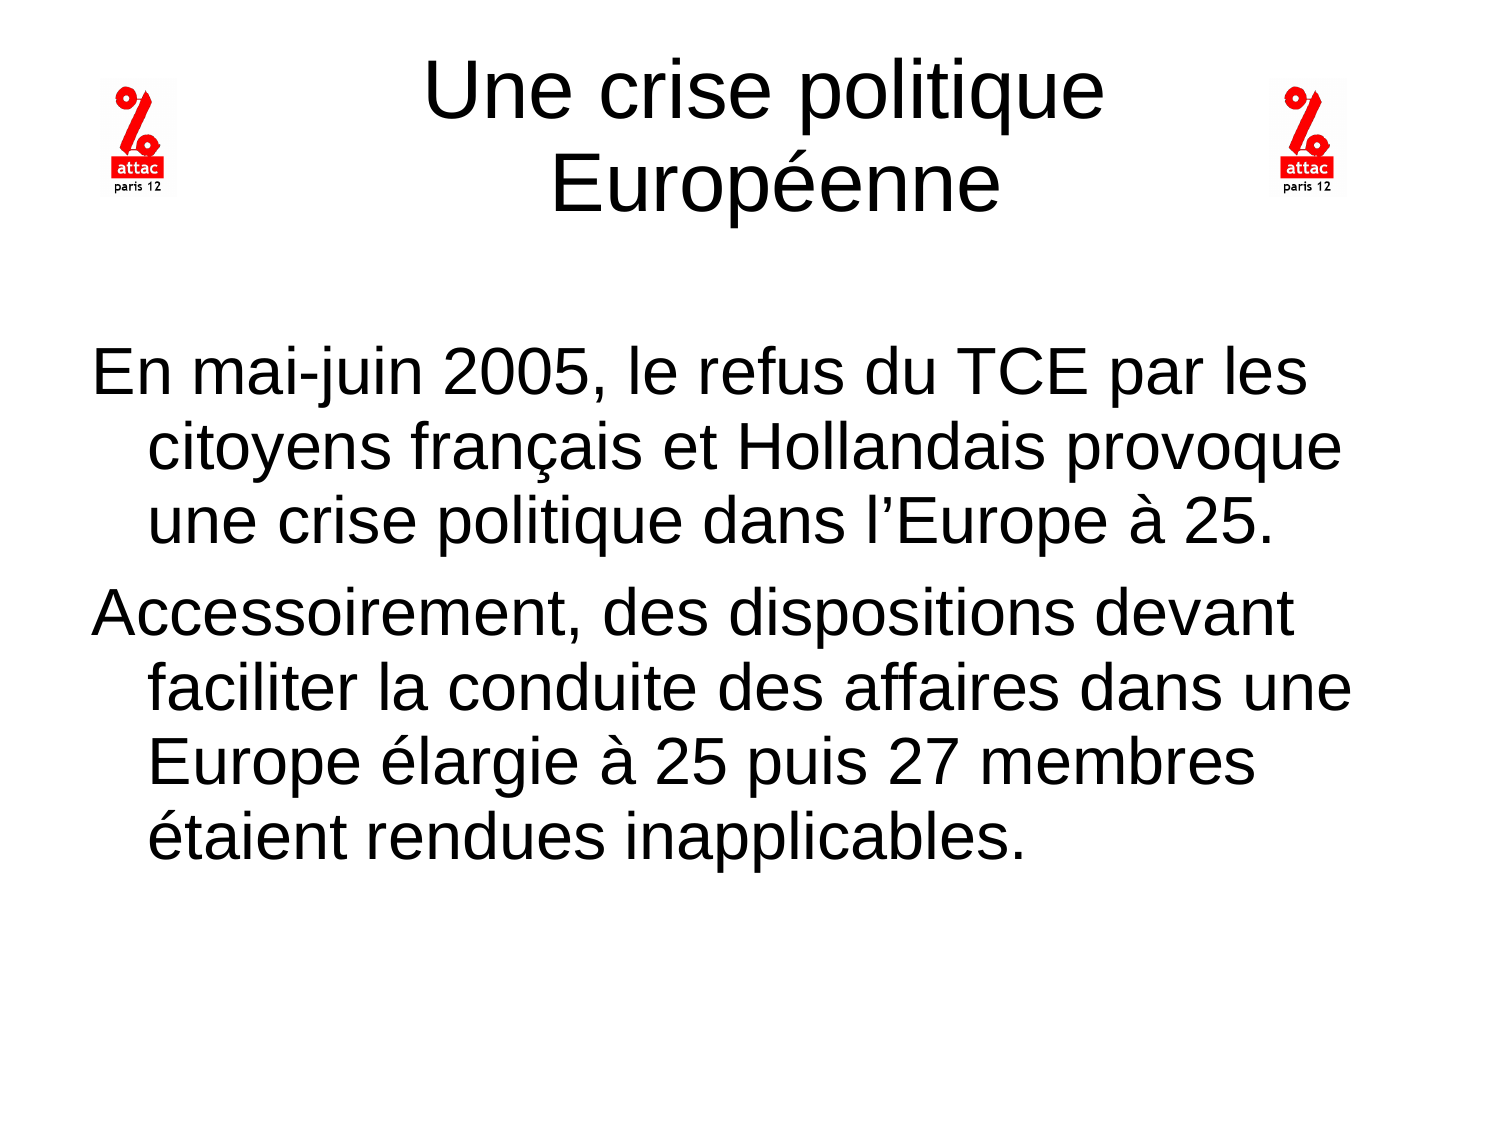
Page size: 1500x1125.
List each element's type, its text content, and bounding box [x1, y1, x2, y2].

title Une crise politique Européenne [53, 28, 1500, 245]
list En mai-juin 2005, le refus du TCE par les citoyens français et Hollandais provoque une crise politique dans l’Europe à 25. Accessoirement, des dispositions devant faciliter la conduite des affaires dans une Europe élargie à 25 puis 27 membres étaient rendues inapplicables. [76, 326, 1427, 969]
picture [100, 78, 177, 197]
picture [1269, 78, 1347, 197]
